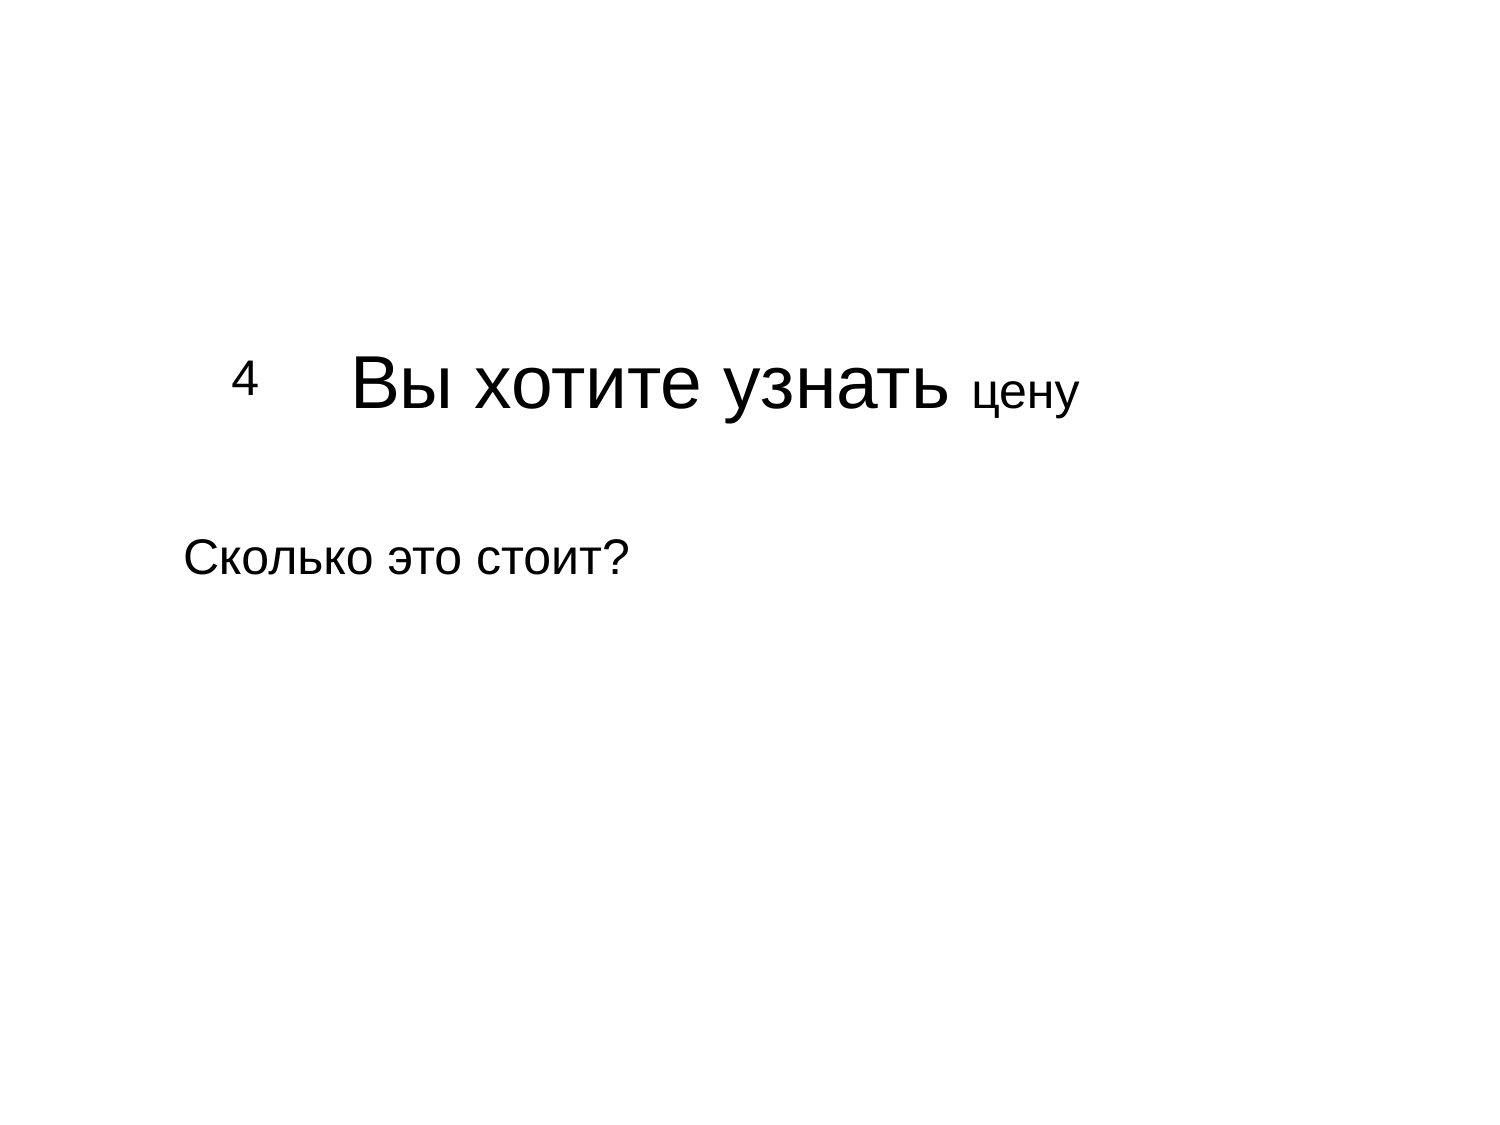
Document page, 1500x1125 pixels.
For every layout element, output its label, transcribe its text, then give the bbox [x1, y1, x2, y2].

text_box Сколько это стоит? [168, 521, 646, 593]
text_box Вы хотите узнать цену [335, 332, 1095, 432]
text_box 4 [216, 342, 284, 432]
